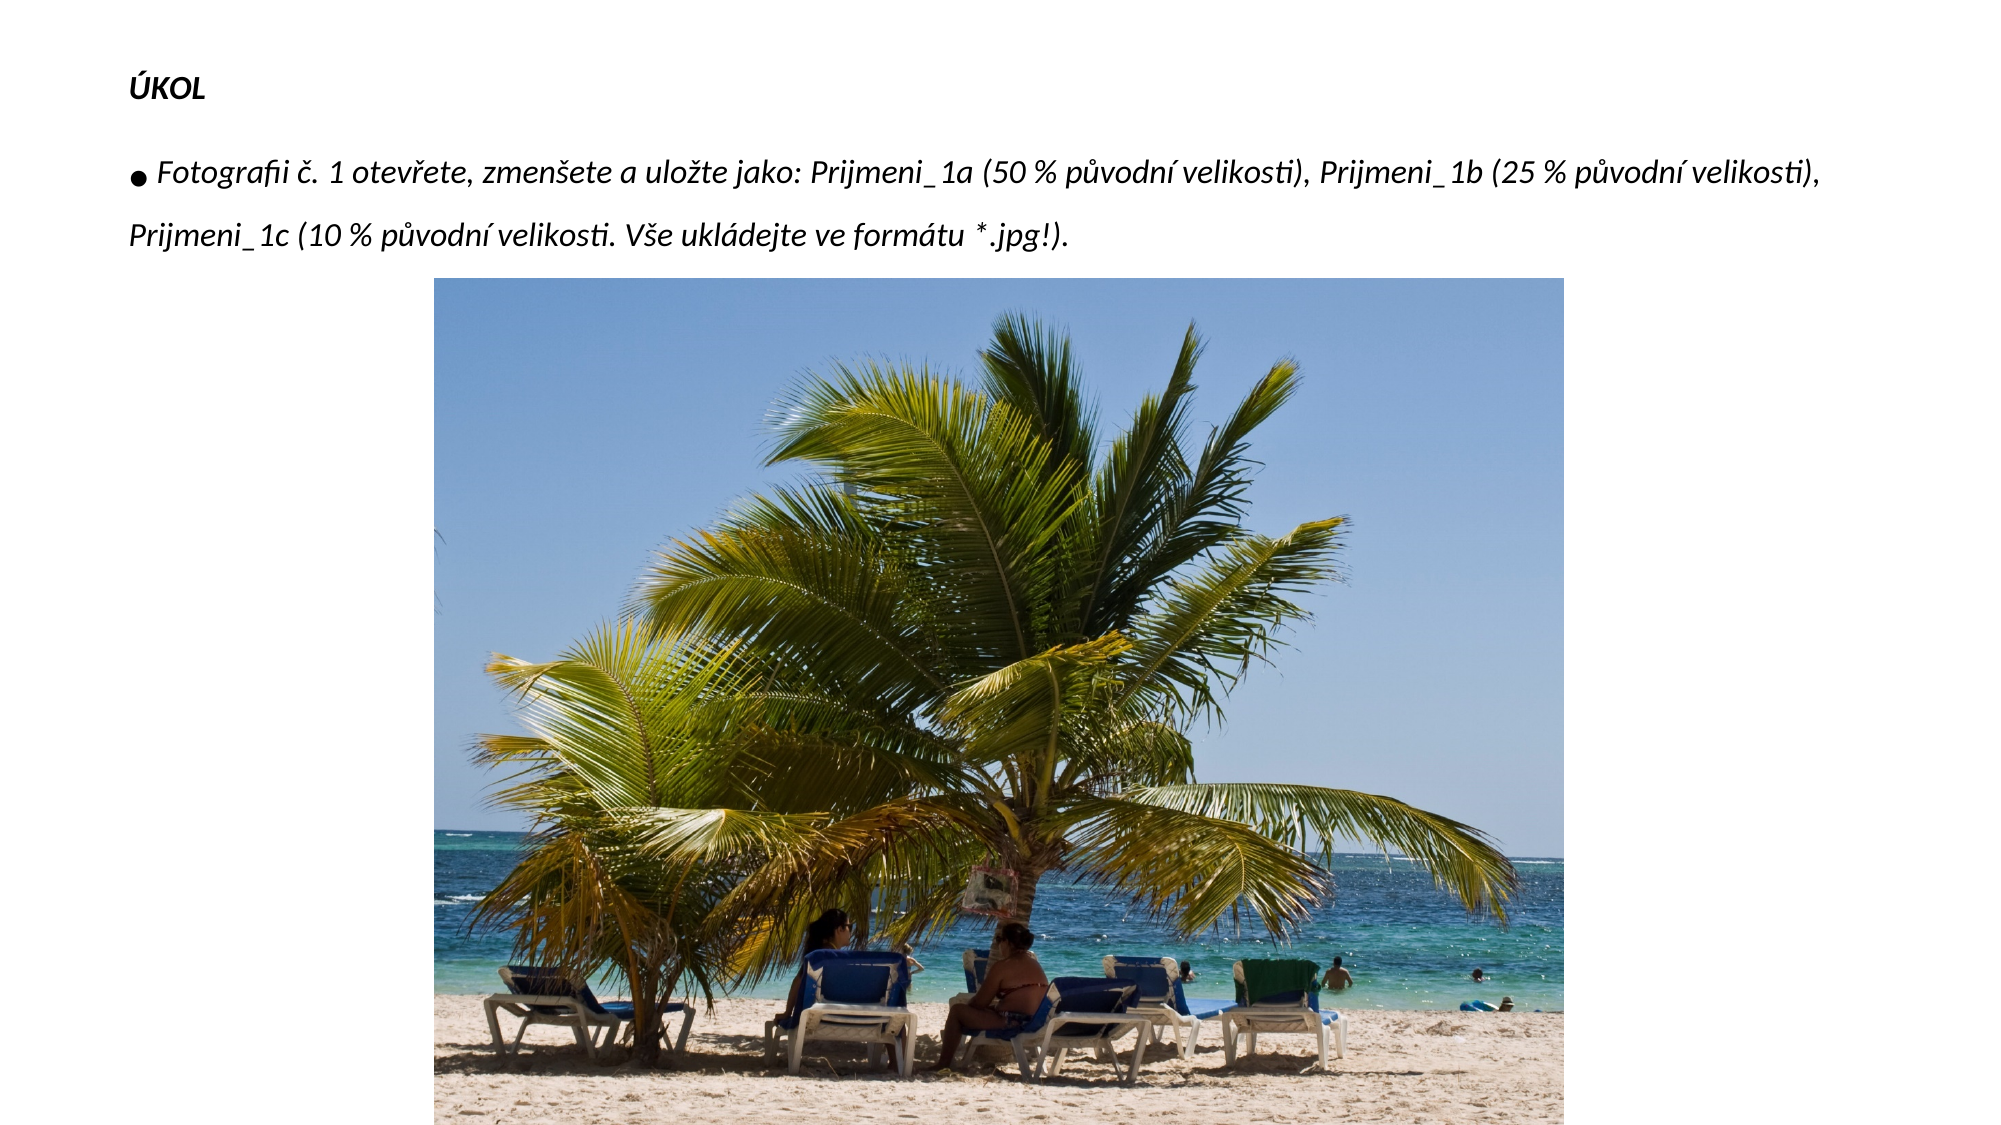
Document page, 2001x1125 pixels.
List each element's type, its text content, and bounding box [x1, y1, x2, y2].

list ÚKOL Fotografii č. 1 otevřete, zmenšete a uložte jako: Prijmeni_1a (50 % původní velikosti), Prijmeni_1b (25 % původní velikosti), Prijmeni_1c (10 % původní velikosti. Vše ukládejte ve formátu *.jpg!). [113, 59, 1839, 774]
picture [434, 278, 1564, 1125]
